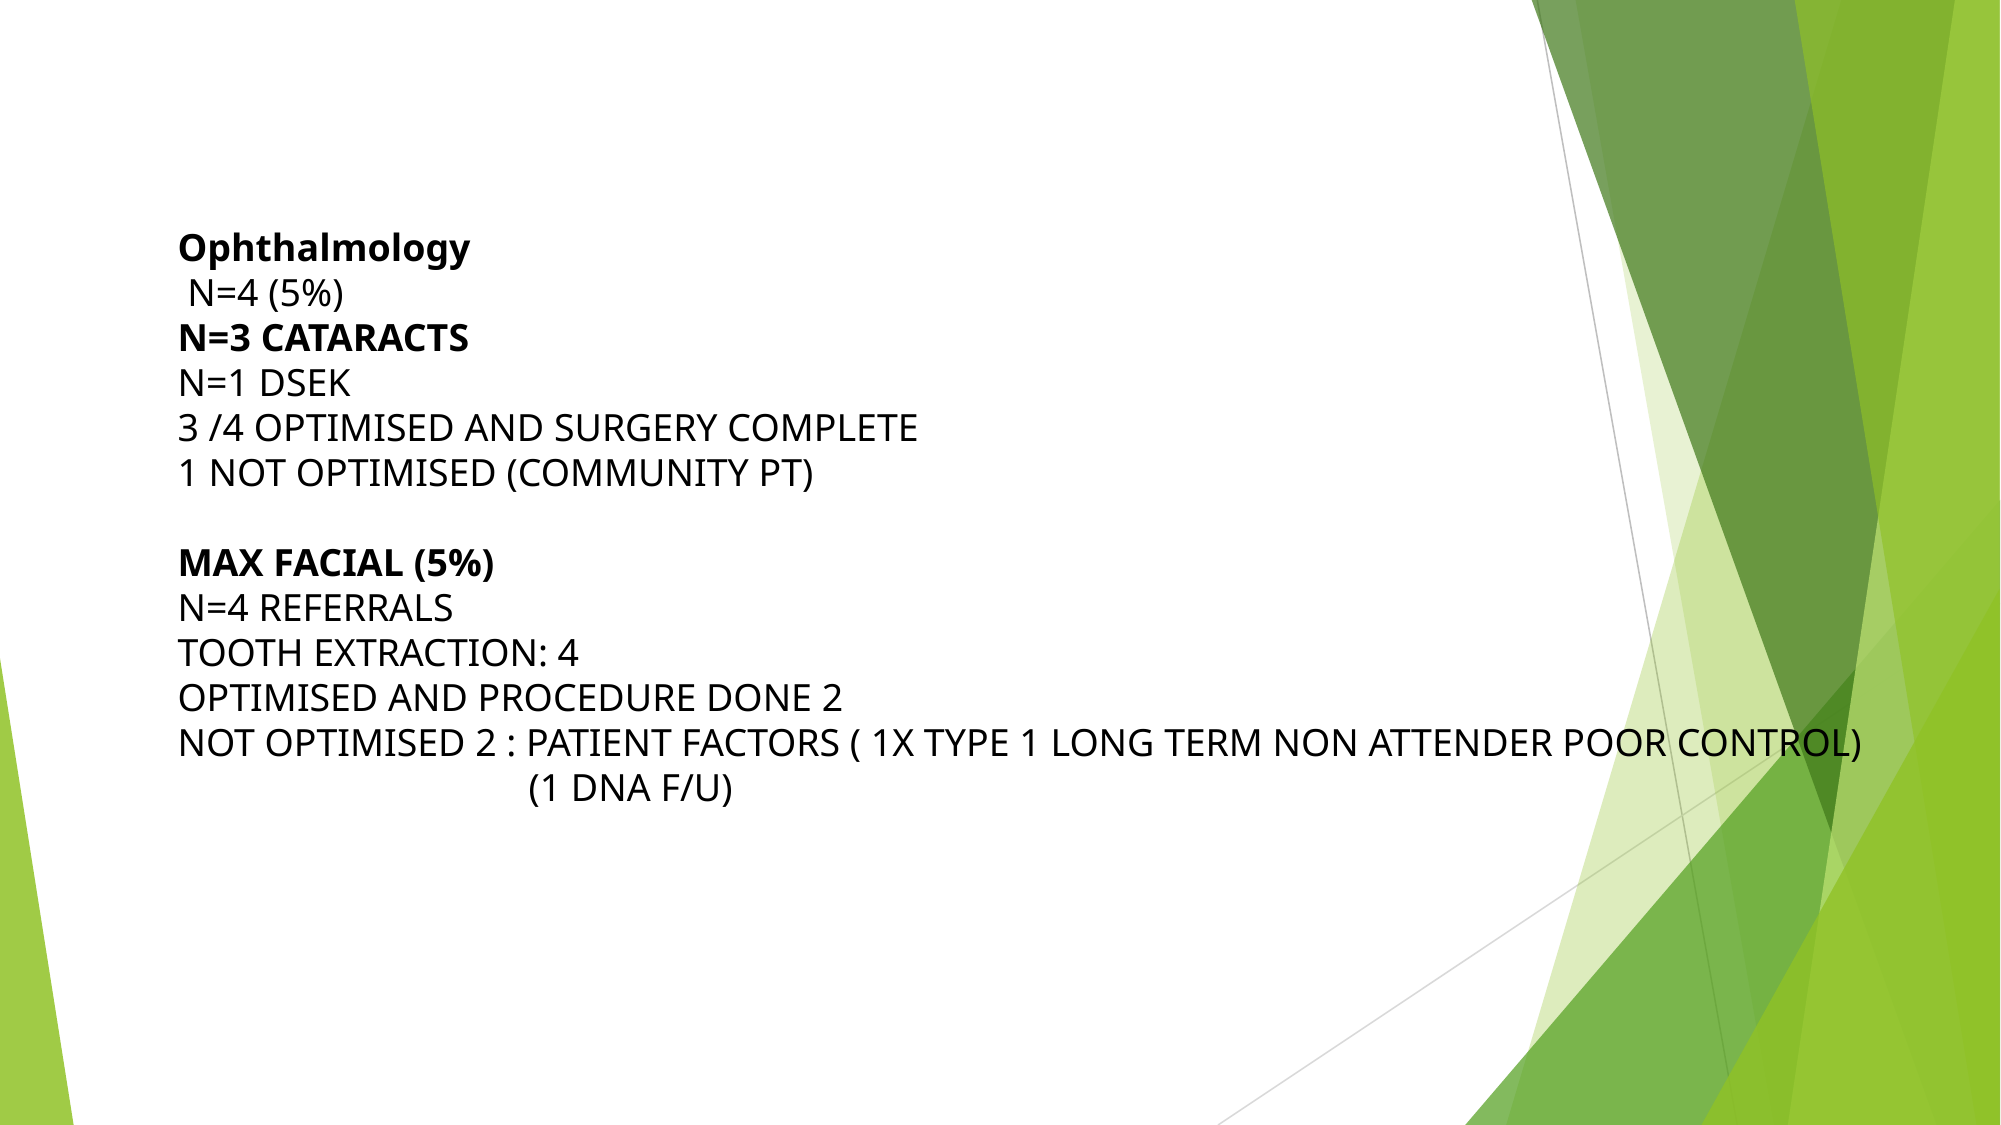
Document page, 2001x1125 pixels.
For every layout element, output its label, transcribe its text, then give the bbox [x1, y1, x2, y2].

text_box Ophthalmology N=4 (5%) N=3 CATARACTS N=1 DSEK 3 /4 OPTIMISED AND SURGERY COMPLETE 1 NOT OPTIMISED (COMMUNITY PT) MAX FACIAL (5%) N=4 REFERRALS TOOTH EXTRACTION: 4 OPTIMISED AND PROCEDURE DONE 2 NOT OPTIMISED 2 : PATIENT FACTORS ( 1X TYPE 1 LONG TERM NON ATTENDER POOR CONTROL) (1 DNA F/U) [162, 216, 1944, 823]
